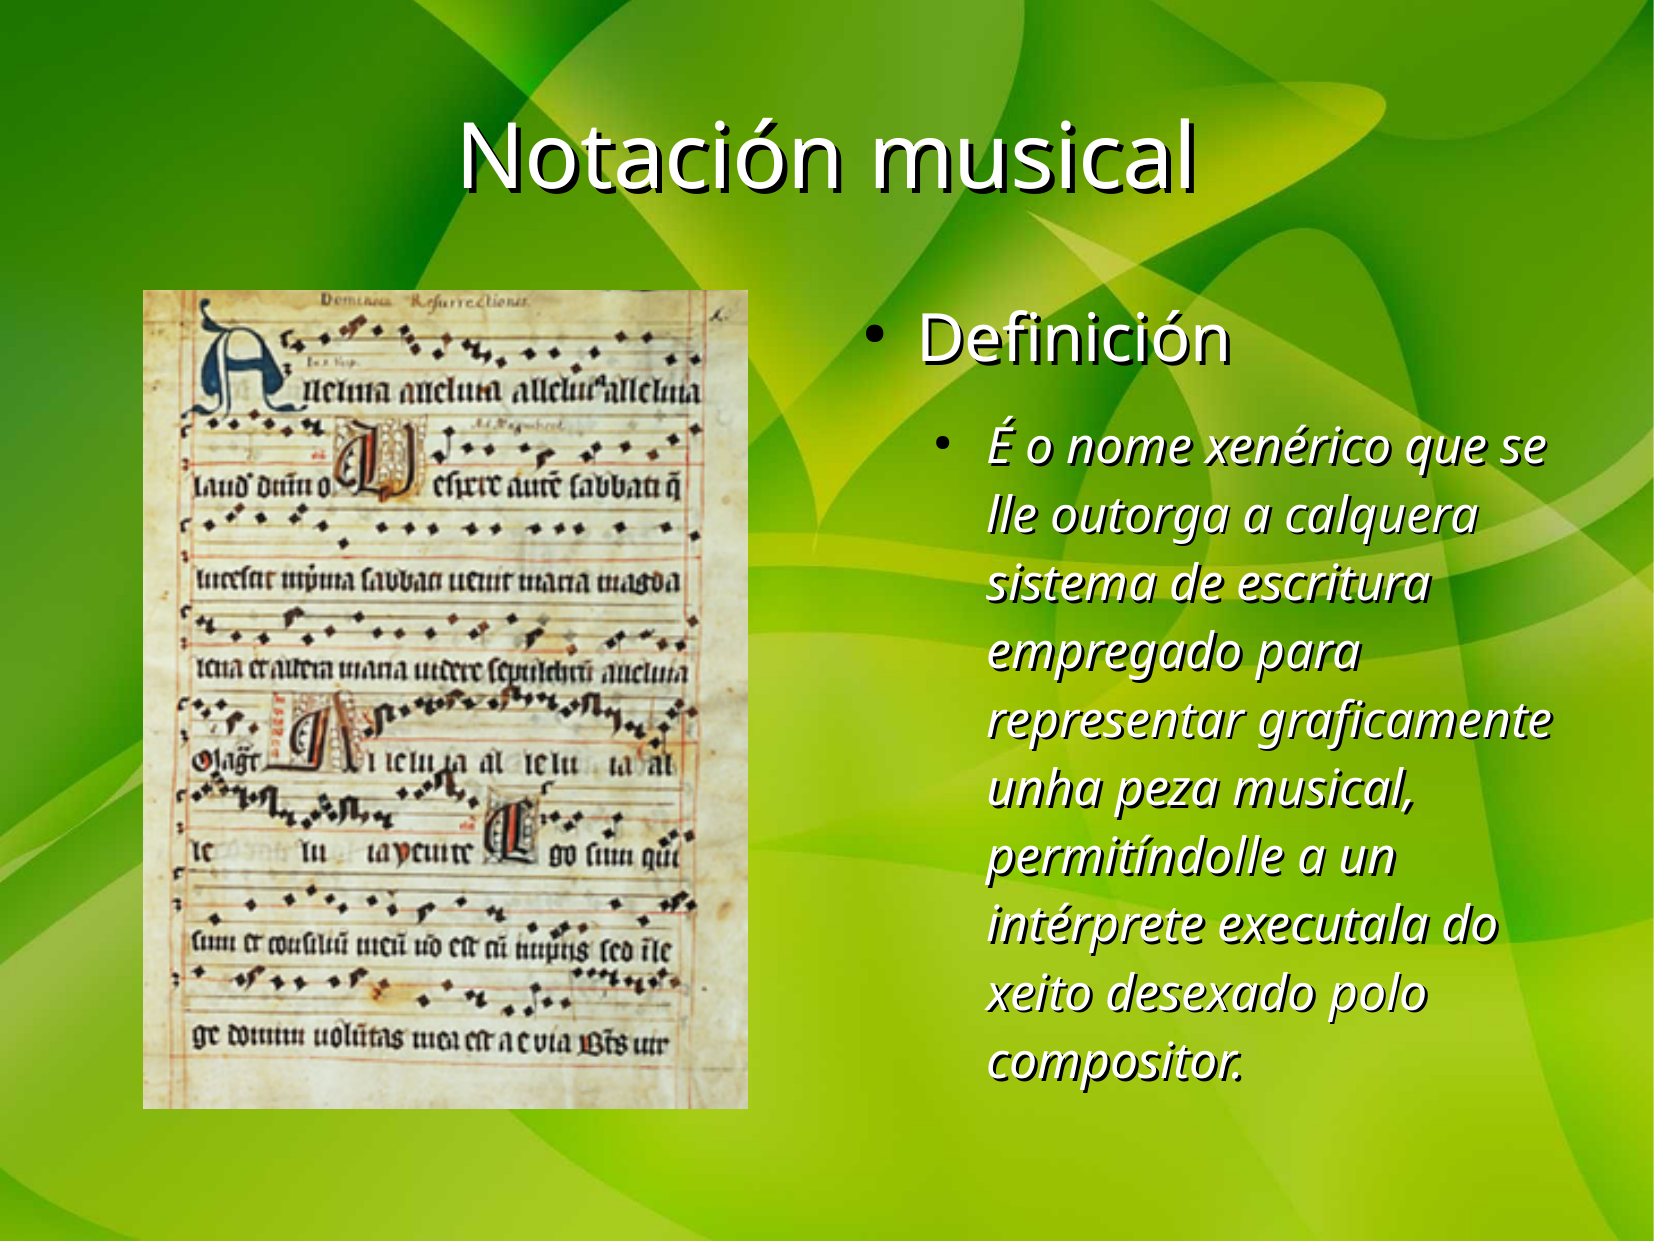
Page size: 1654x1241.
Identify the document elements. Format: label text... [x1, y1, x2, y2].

title Notación musical [82, 49, 1571, 257]
picture [0, 0, 1654, 1241]
list Definición É o nome xenérico que se lle outorga a calquera sistema de escritura empregado para representar graficamente unha peza musical, permitíndolle a un intérprete executala do xeito desexado polo compositor. [845, 290, 1572, 1109]
